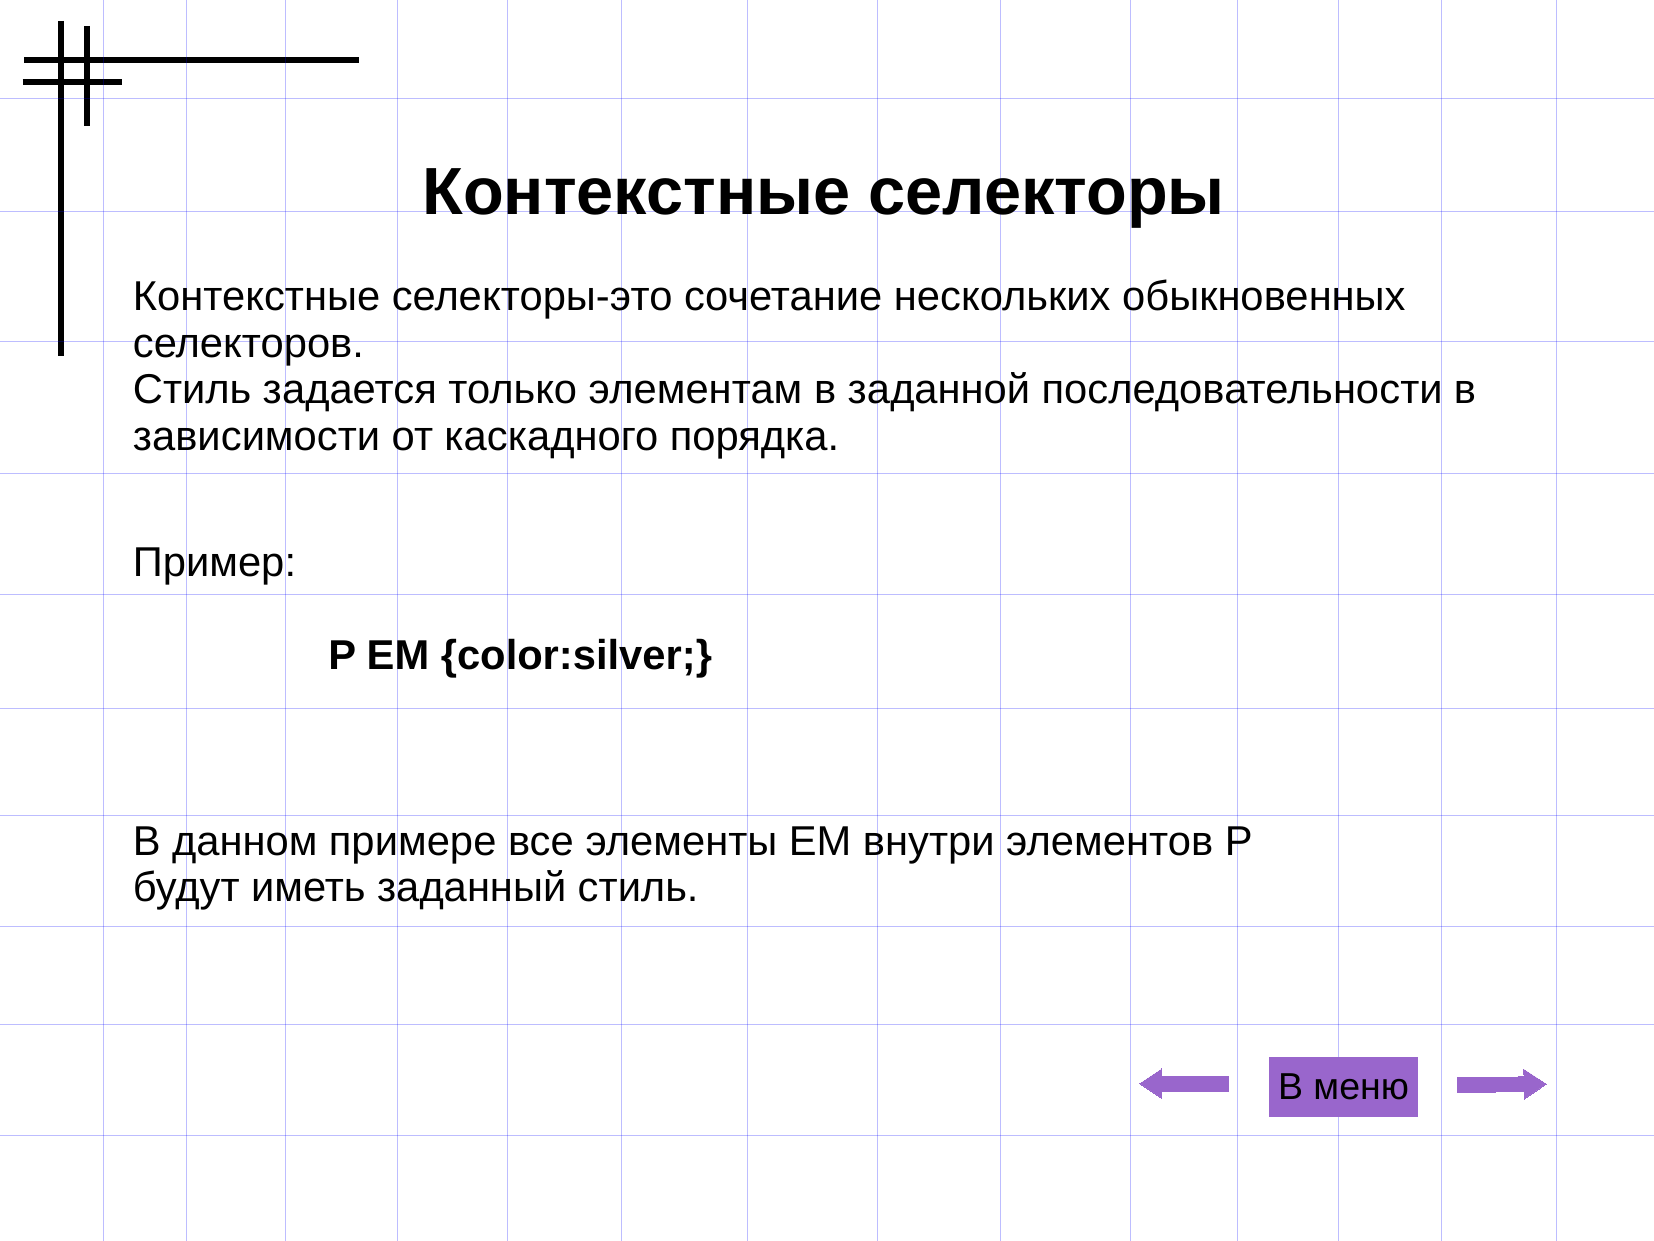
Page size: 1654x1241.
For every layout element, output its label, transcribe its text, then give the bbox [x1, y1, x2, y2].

text_box В меню [1269, 1057, 1418, 1117]
text_box [1139, 1068, 1229, 1099]
text_box Контекстные селекторы-это сочетание нескольких обыкновенных селекторов. Стиль задается только элементам в заданной последовательности в зависимости от каскадного порядка. [118, 265, 1536, 468]
text_box [1457, 1069, 1547, 1100]
text_box Контекстные селекторы [407, 146, 1241, 237]
text_box Пример: P EM {color:silver;} В данном примере все элементы ЕМ внутри элементов Р будут иметь заданный стиль. [118, 531, 1359, 964]
